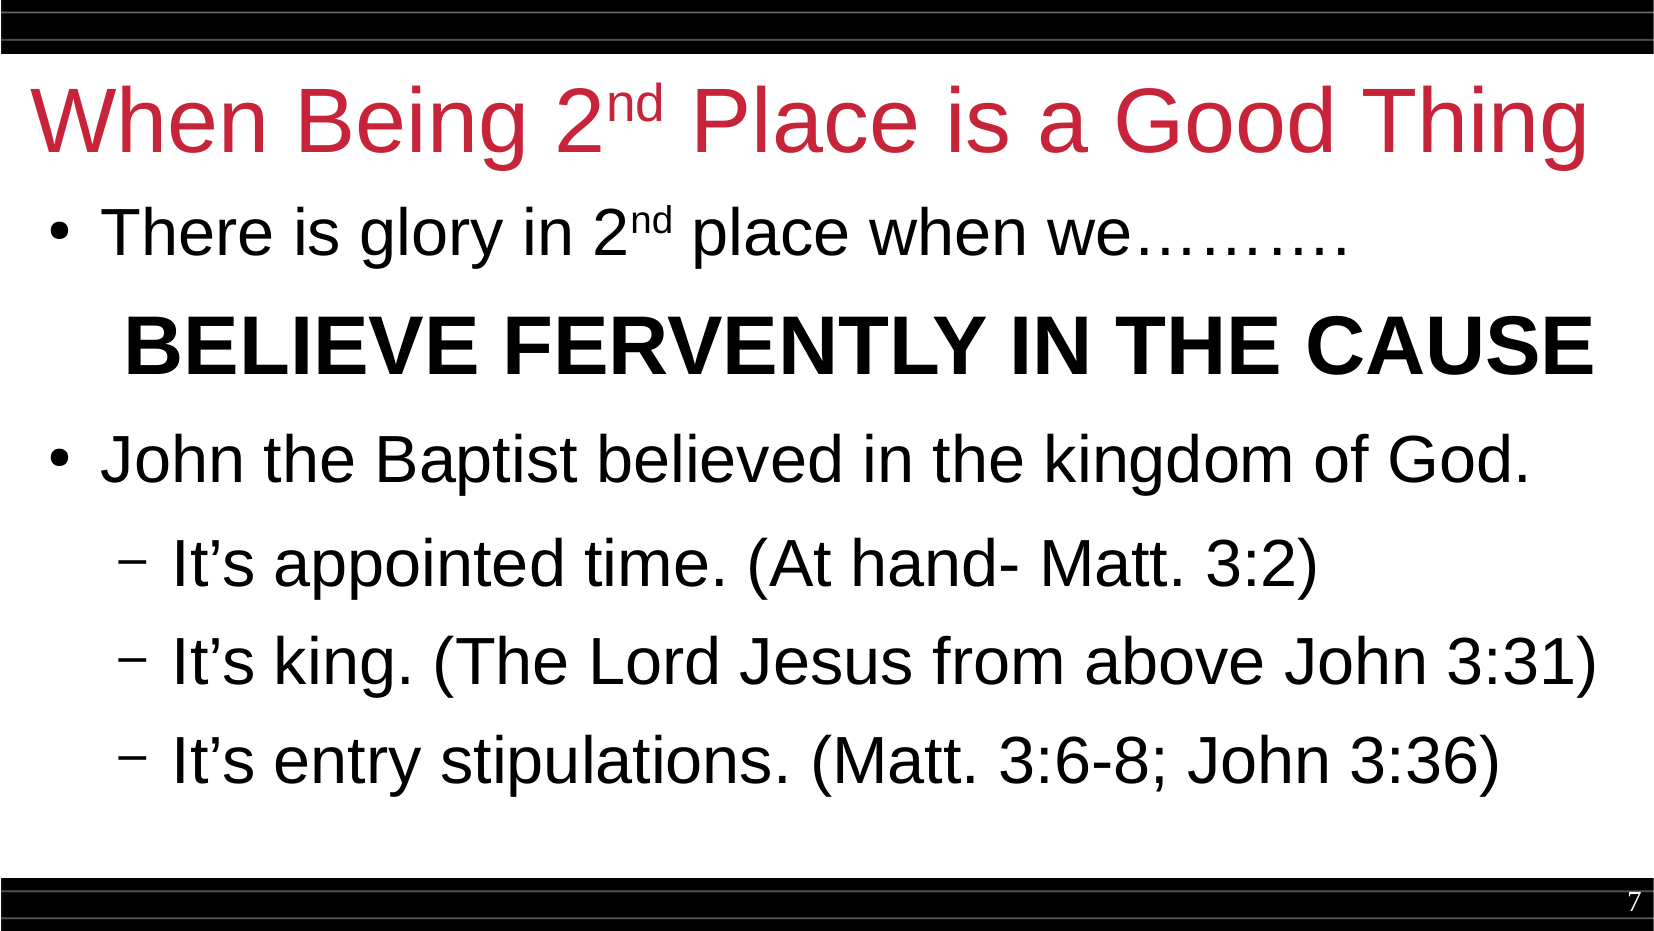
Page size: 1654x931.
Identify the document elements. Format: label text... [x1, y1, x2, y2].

list There is glory in 2nd place when we………. BELIEVE FERVENTLY IN THE CAUSE John the Baptist believed in the kingdom of God. It’s appointed time. (At hand- Matt. 3:2) It’s king. (The Lord Jesus from above John 3:31) It’s entry stipulations. (Matt. 3:6-8; John 3:36) [30, 195, 1621, 871]
picture [1, 0, 1654, 54]
picture [1, 878, 1654, 931]
title When Being 2nd Place is a Good Thing [30, 16, 1621, 195]
